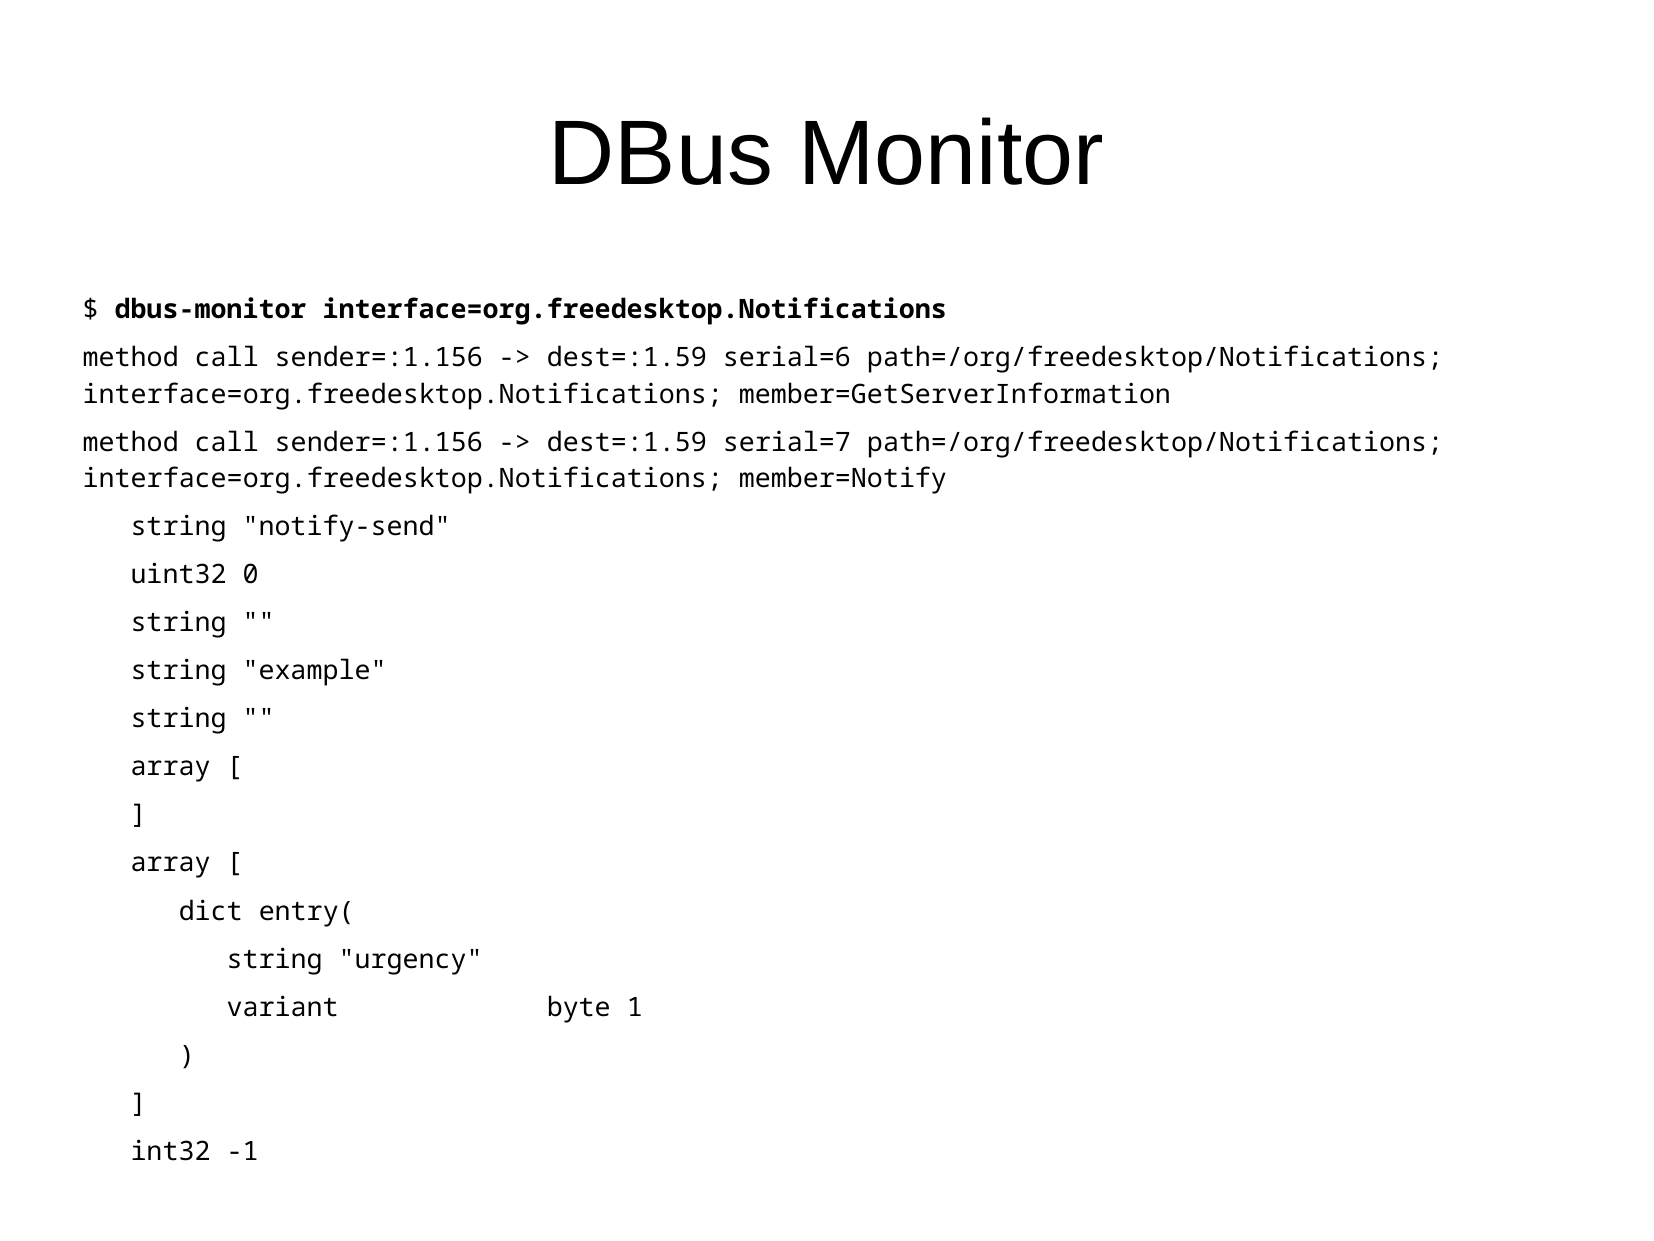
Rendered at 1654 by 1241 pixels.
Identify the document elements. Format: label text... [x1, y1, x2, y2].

list $ dbus-monitor interface=org.freedesktop.Notifications method call sender=:1.156 -> dest=:1.59 serial=6 path=/org/freedesktop/Notifications; interface=org.freedesktop.Notifications; member=GetServerInformation method call sender=:1.156 -> dest=:1.59 serial=7 path=/org/freedesktop/Notifications; interface=org.freedesktop.Notifications; member=Notify string "notify-send" uint32 0 string "" string "example" string "" array [ ] array [ dict entry( string "urgency" variant byte 1 ) ] int32 -1 [82, 290, 1571, 1171]
title DBus Monitor [82, 49, 1571, 257]
